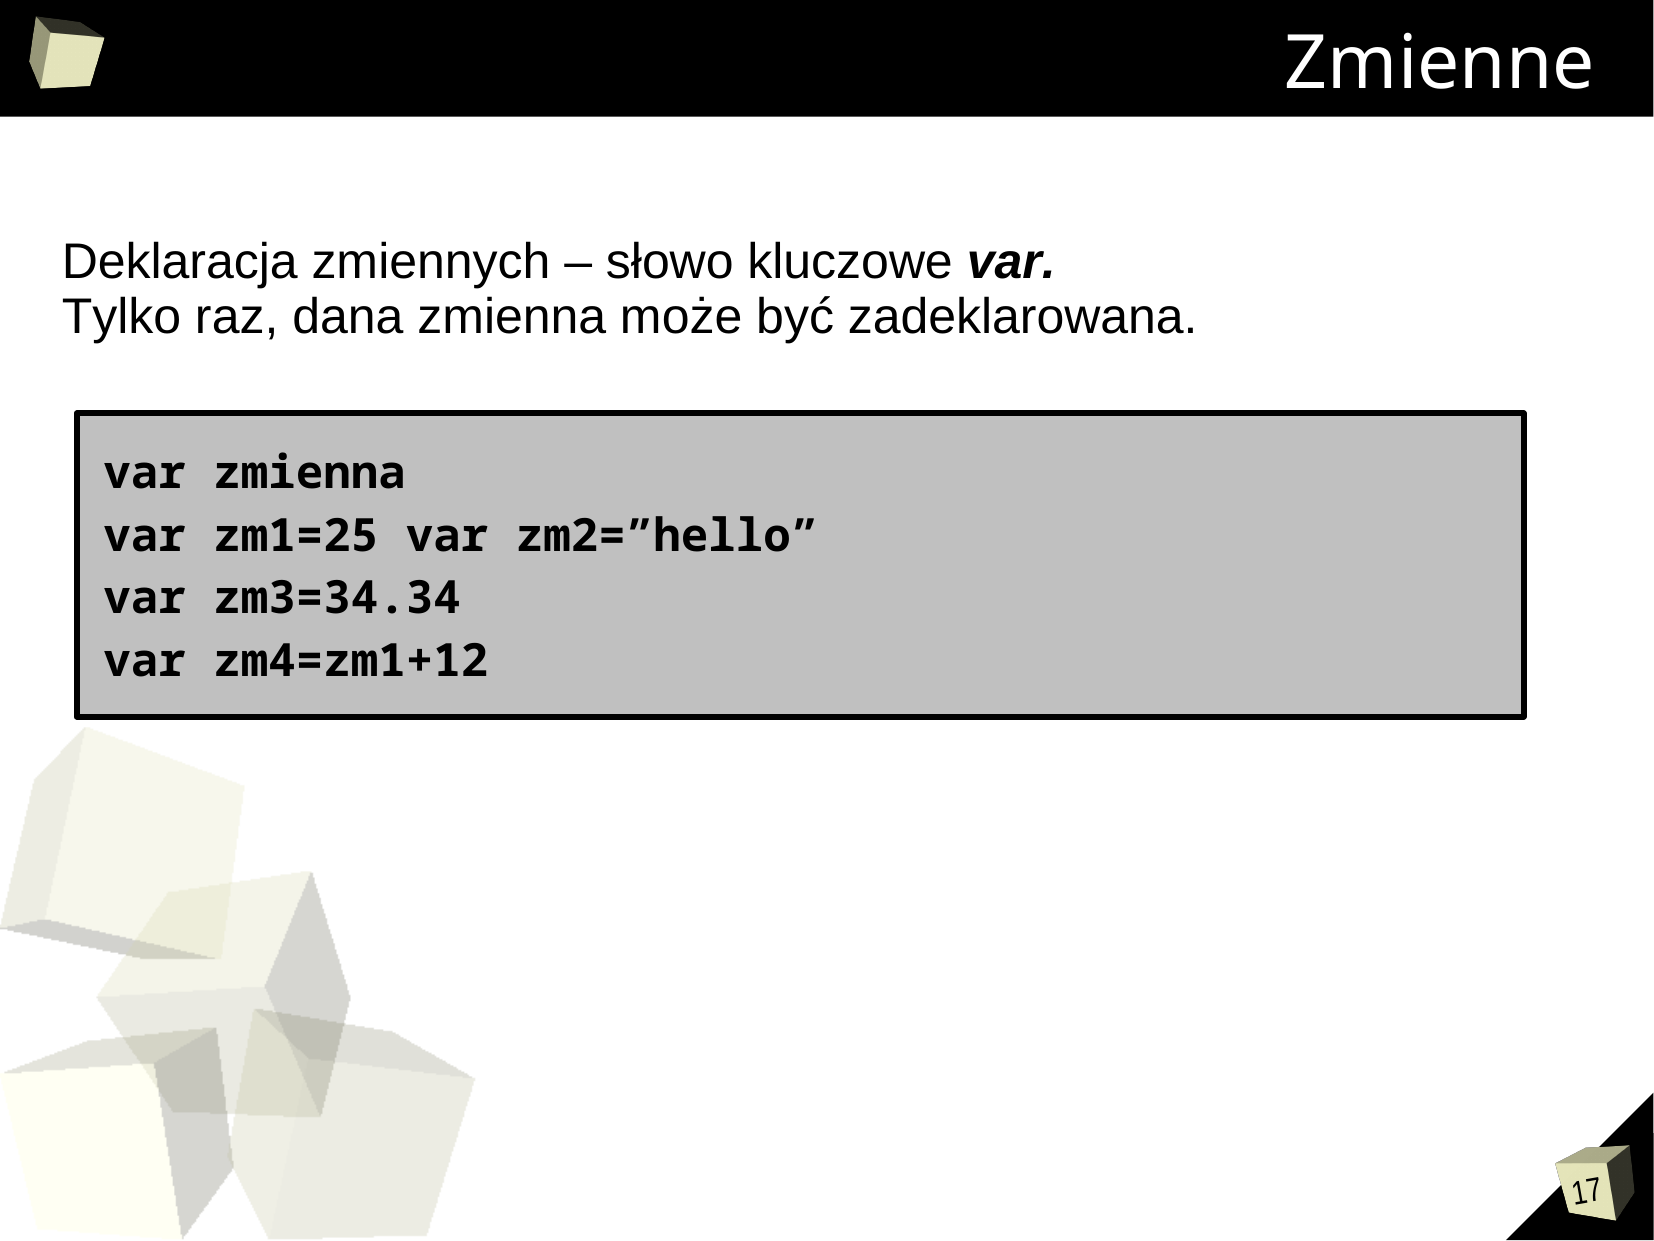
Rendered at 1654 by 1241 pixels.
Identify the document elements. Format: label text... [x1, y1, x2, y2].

title Zmienne [118, 0, 1595, 119]
text_box var zmienna var zm1=25 var zm2=”hello” var zm3=34.34 var zm4=zm1+12 [76, 413, 1524, 709]
picture [0, 726, 477, 1241]
list Deklaracja zmiennych – słowo kluczowe var. Tylko raz, dana zmienna może być zadeklarowana. [44, 177, 1611, 1214]
